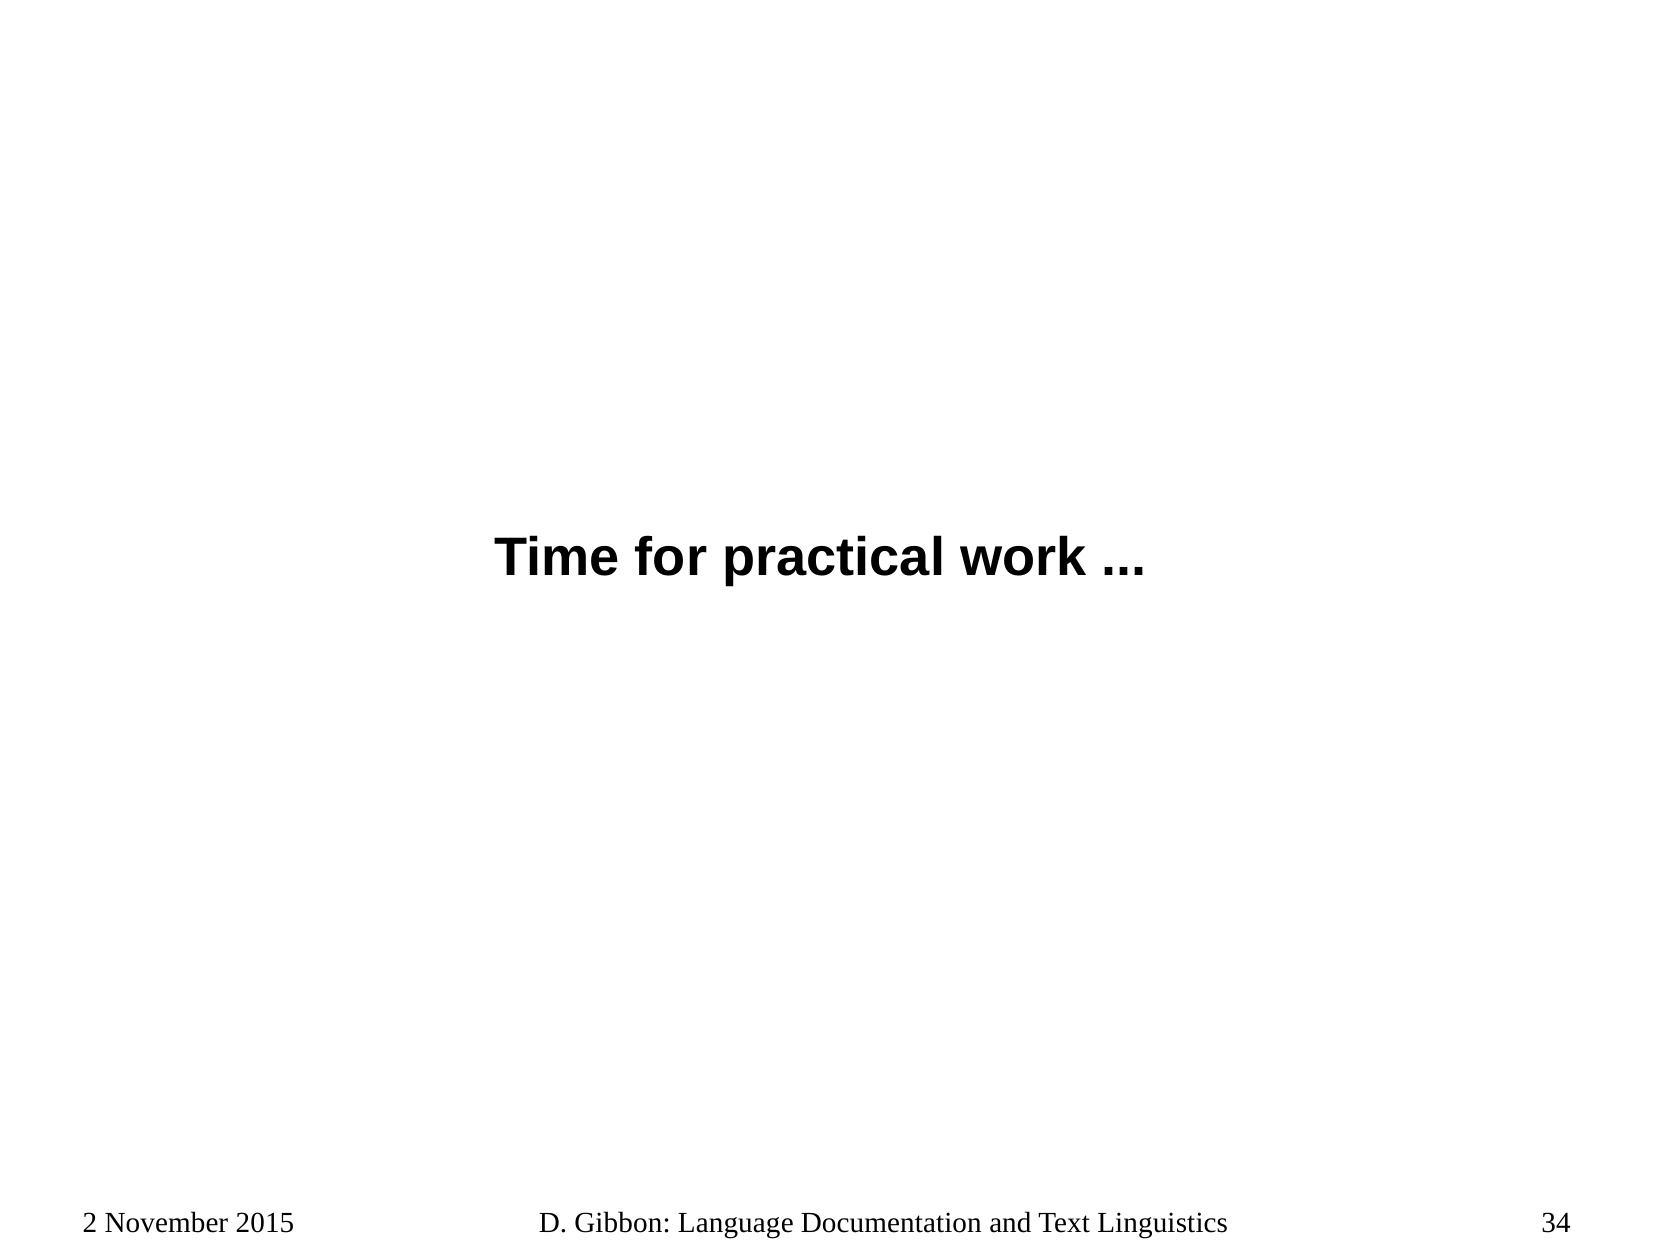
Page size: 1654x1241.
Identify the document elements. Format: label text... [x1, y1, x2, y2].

title Time for practical work ... [11, 510, 1630, 603]
